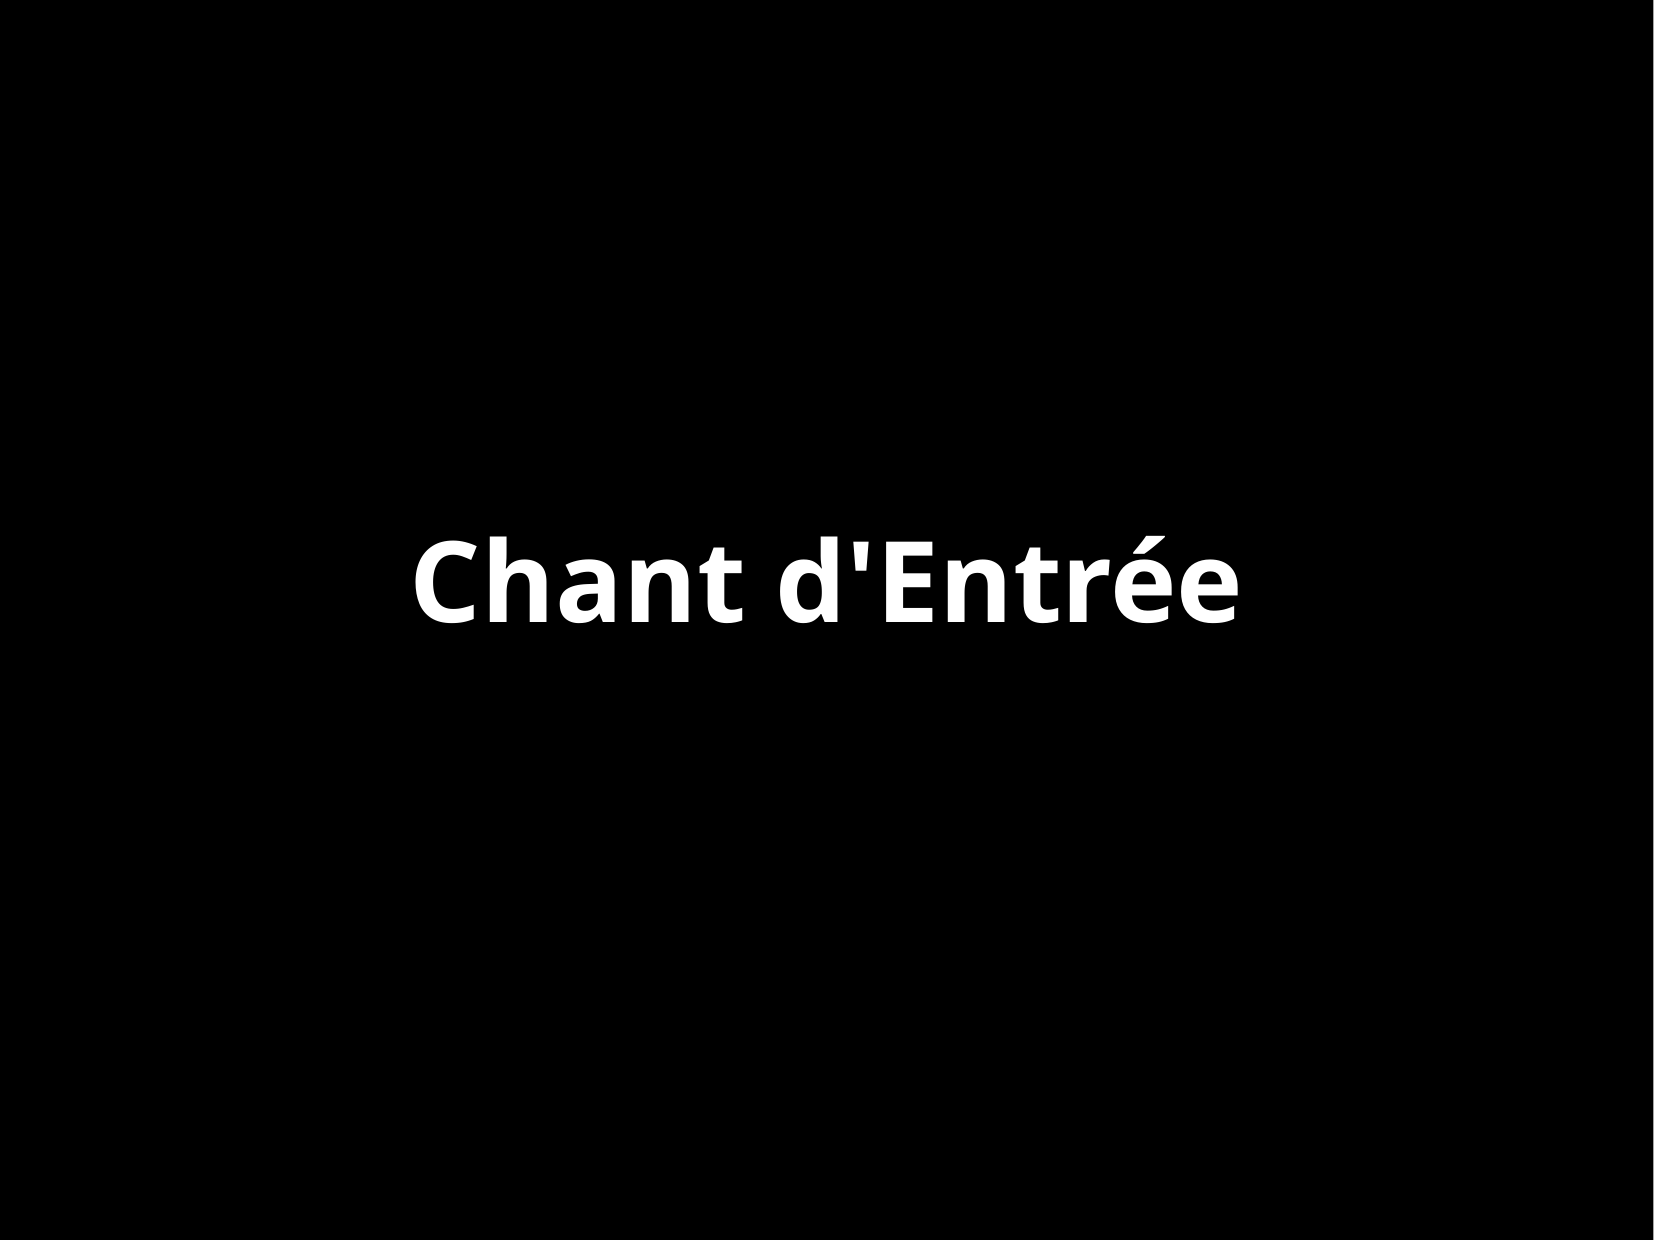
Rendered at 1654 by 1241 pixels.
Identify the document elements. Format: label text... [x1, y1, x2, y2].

subtitle Chant d'Entrée [82, 49, 1571, 1109]
